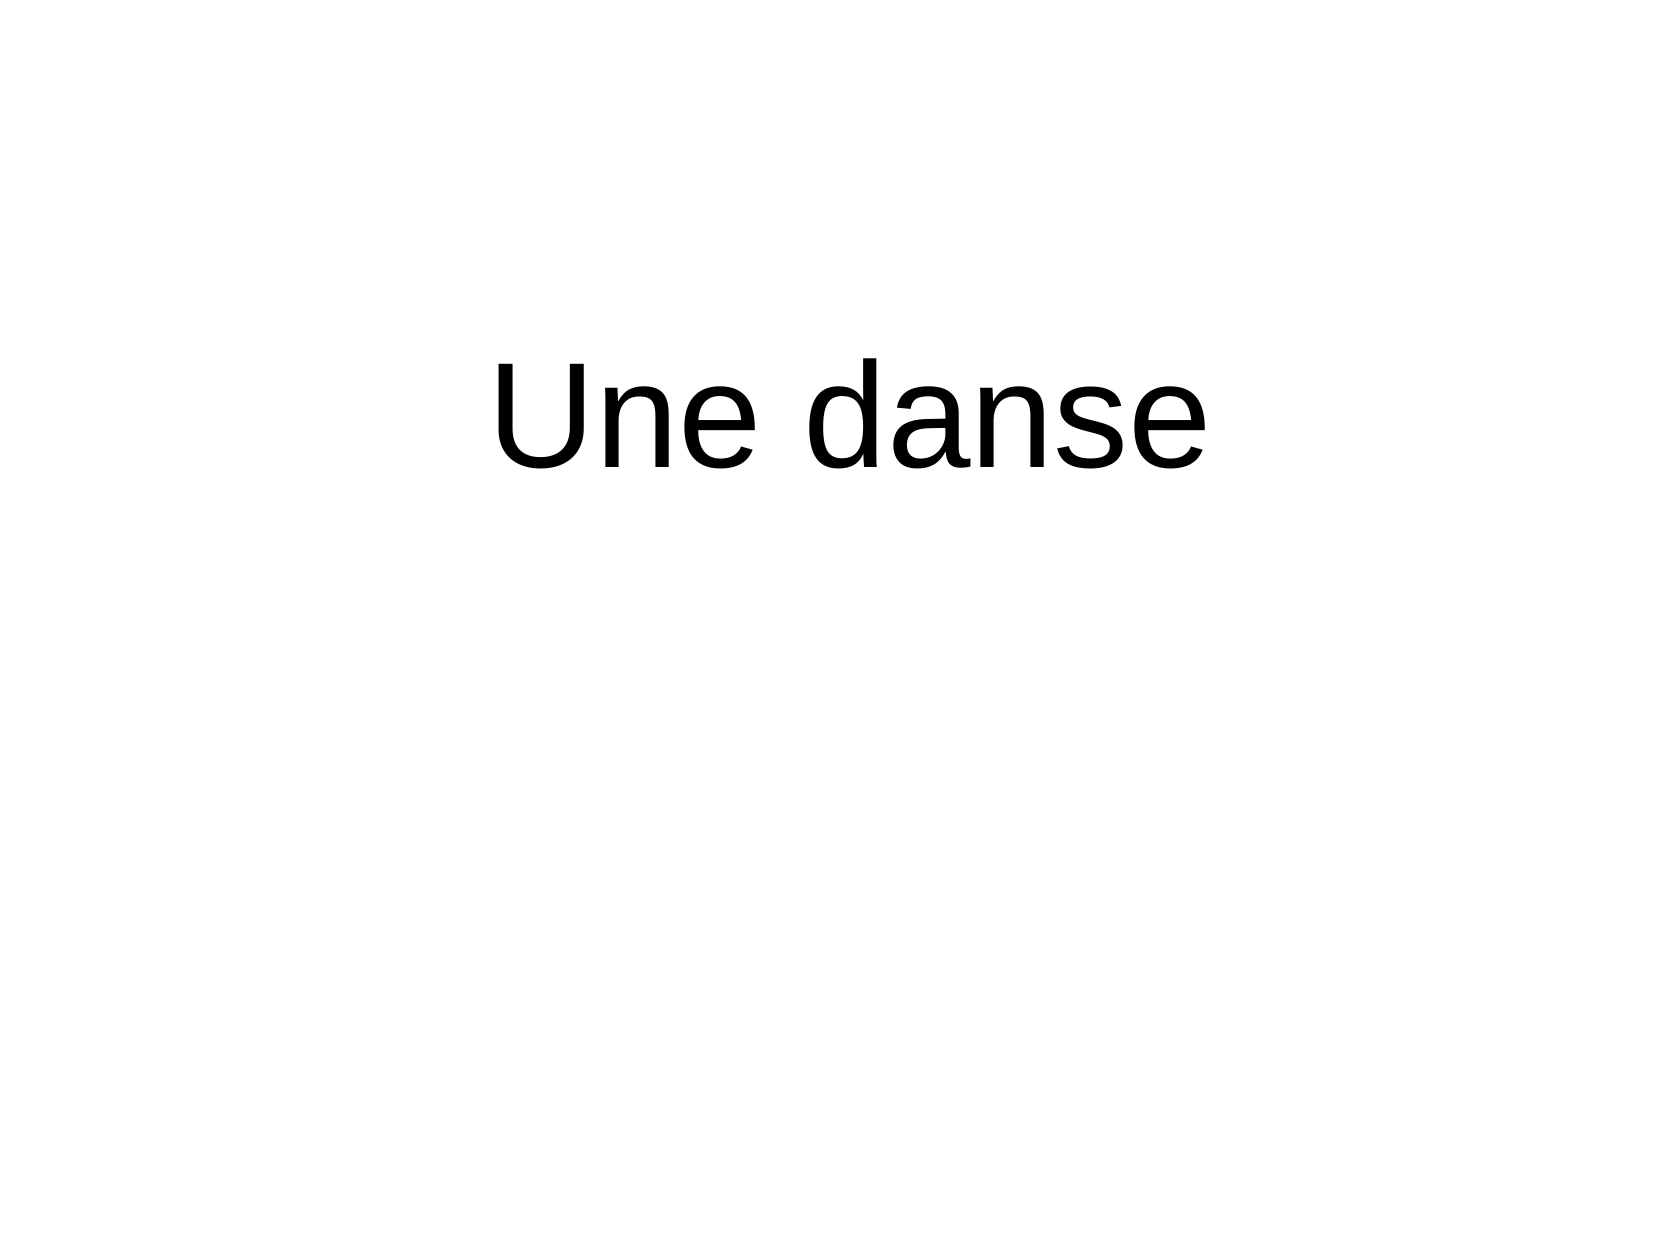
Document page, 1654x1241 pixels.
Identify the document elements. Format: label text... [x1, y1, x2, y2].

text_box Une danse [472, 324, 1477, 508]
